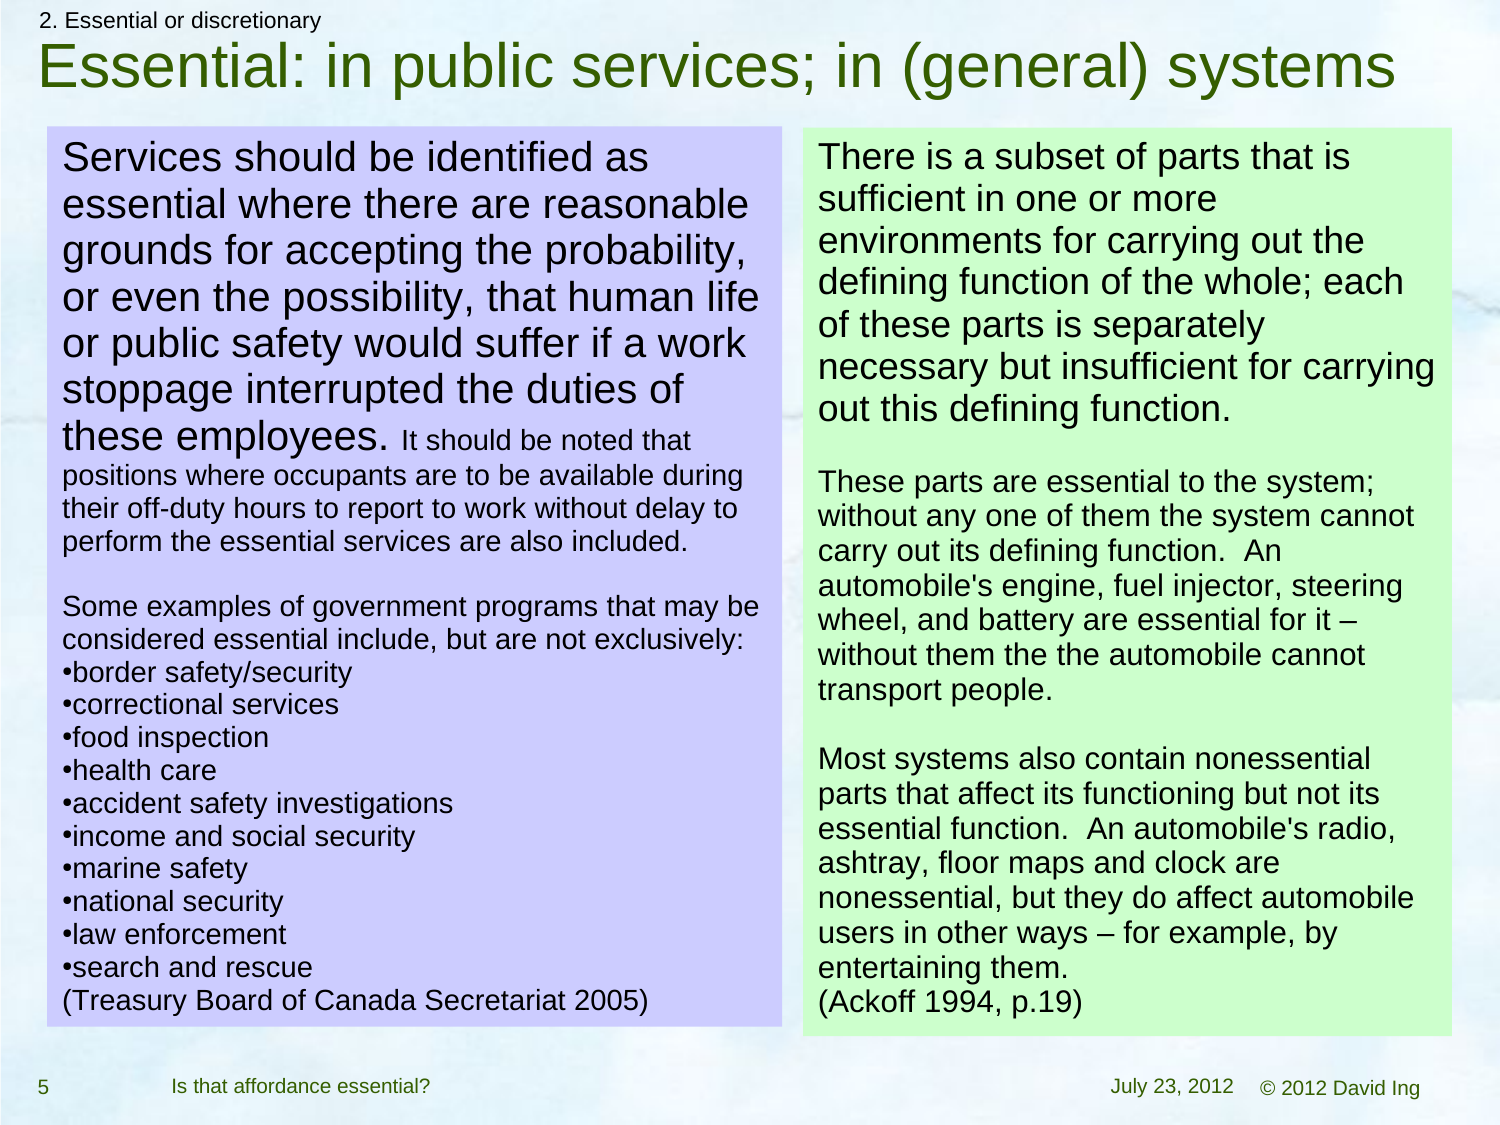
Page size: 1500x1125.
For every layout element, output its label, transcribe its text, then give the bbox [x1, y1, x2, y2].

text_box 2. Essential or discretionary [24, 0, 1291, 42]
title Essential: in public services; in (general) systems [37, 37, 1463, 180]
text_box There is a subset of parts that is sufficient in one or more environments for carrying out the defining function of the whole; each of these parts is separately necessary but insufficient for carrying out this defining function. These parts are essential to the system; without any one of them the system cannot carry out its defining function. An automobile's engine, fuel injector, steering wheel, and battery are essential for it – without them the the automobile cannot transport people. Most systems also contain nonessential parts that affect its functioning but not its essential function. An automobile's radio, ashtray, floor maps and clock are nonessential, but they do affect automobile users in other ways – for example, by entertaining them. (Ackoff 1994, p.19) [803, 127, 1452, 1037]
picture [0, 0, 1500, 1125]
text_box Services should be identified as essential where there are reasonable grounds for accepting the probability, or even the possibility, that human life or public safety would suffer if a work stoppage interrupted the duties of these employees. It should be noted that positions where occupants are to be available during their off-duty hours to report to work without delay to perform the essential services are also included. Some examples of government programs that may be considered essential include, but are not exclusively: border safety/security correctional services food inspection health care accident safety investigations income and social security marine safety national security law enforcement search and rescue (Treasury Board of Canada Secretariat 2005) [47, 126, 783, 1027]
